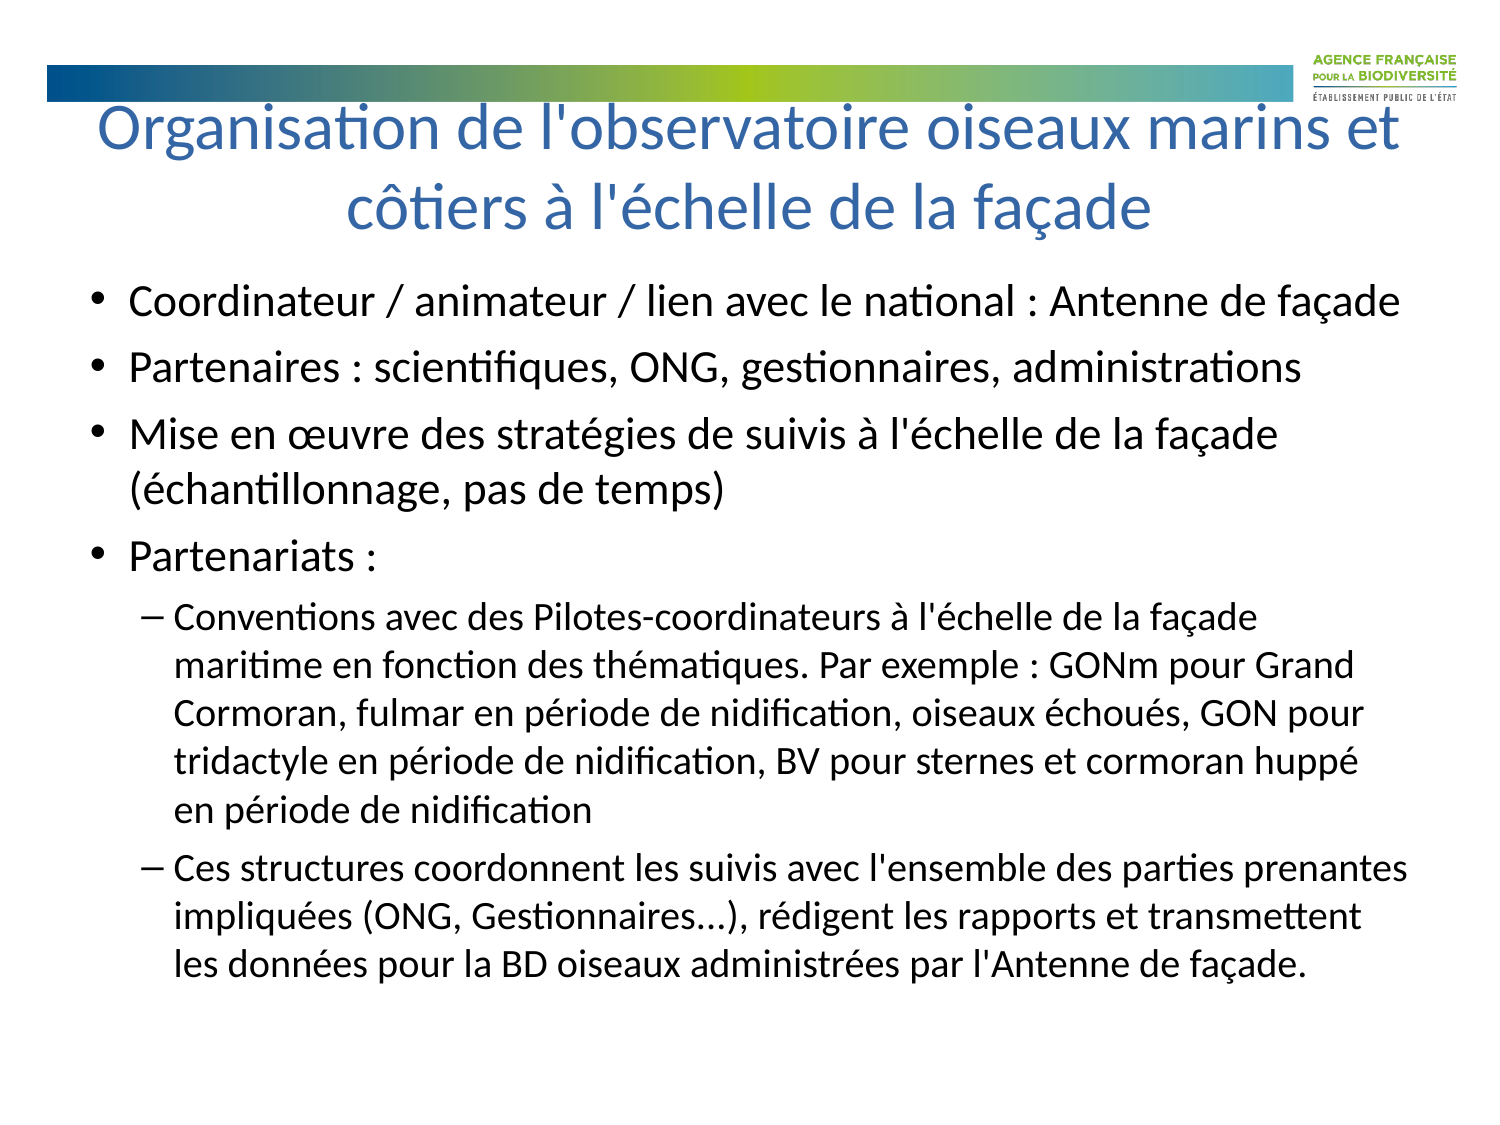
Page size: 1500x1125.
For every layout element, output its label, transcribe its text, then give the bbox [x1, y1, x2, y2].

picture [47, 65, 1294, 102]
title Organisation de l'observatoire oiseaux marins et côtiers à l'échelle de la façade [75, 68, 1426, 257]
list Coordinateur / animateur / lien avec le national : Antenne de façade Partenaires : scientifiques, ONG, gestionnaires, administrations Mise en œuvre des stratégies de suivis à l'échelle de la façade (échantillonnage, pas de temps) Partenariats : Conventions avec des Pilotes-coordinateurs à l'échelle de la façade maritime en fonction des thématiques. Par exemple : GONm pour Grand Cormoran, fulmar en période de nidification, oiseaux échoués, GON pour tridactyle en période de nidification, BV pour sternes et cormoran huppé en période de nidification Ces structures coordonnent les suivis avec l'ensemble des parties prenantes impliquées (ONG, Gestionnaires...), rédigent les rapports et transmettent les données pour la BD oiseaux administrées par l'Antenne de façade. [75, 262, 1426, 1005]
picture [1301, 46, 1483, 108]
